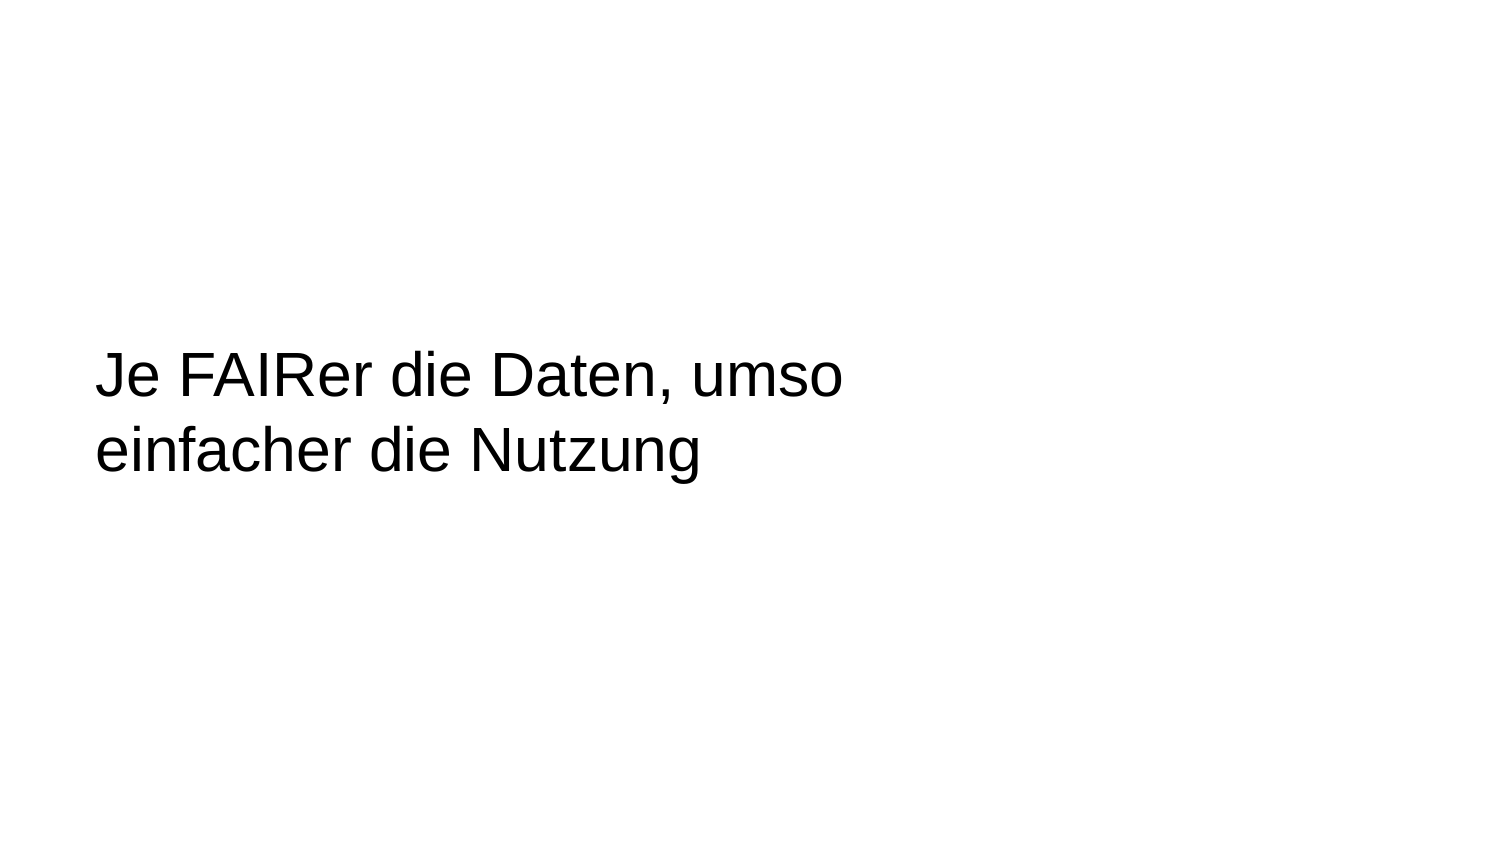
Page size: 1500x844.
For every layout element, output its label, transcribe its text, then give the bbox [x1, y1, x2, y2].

title Je FAIRer die Daten, umso einfacher die Nutzung [80, 73, 1125, 745]
